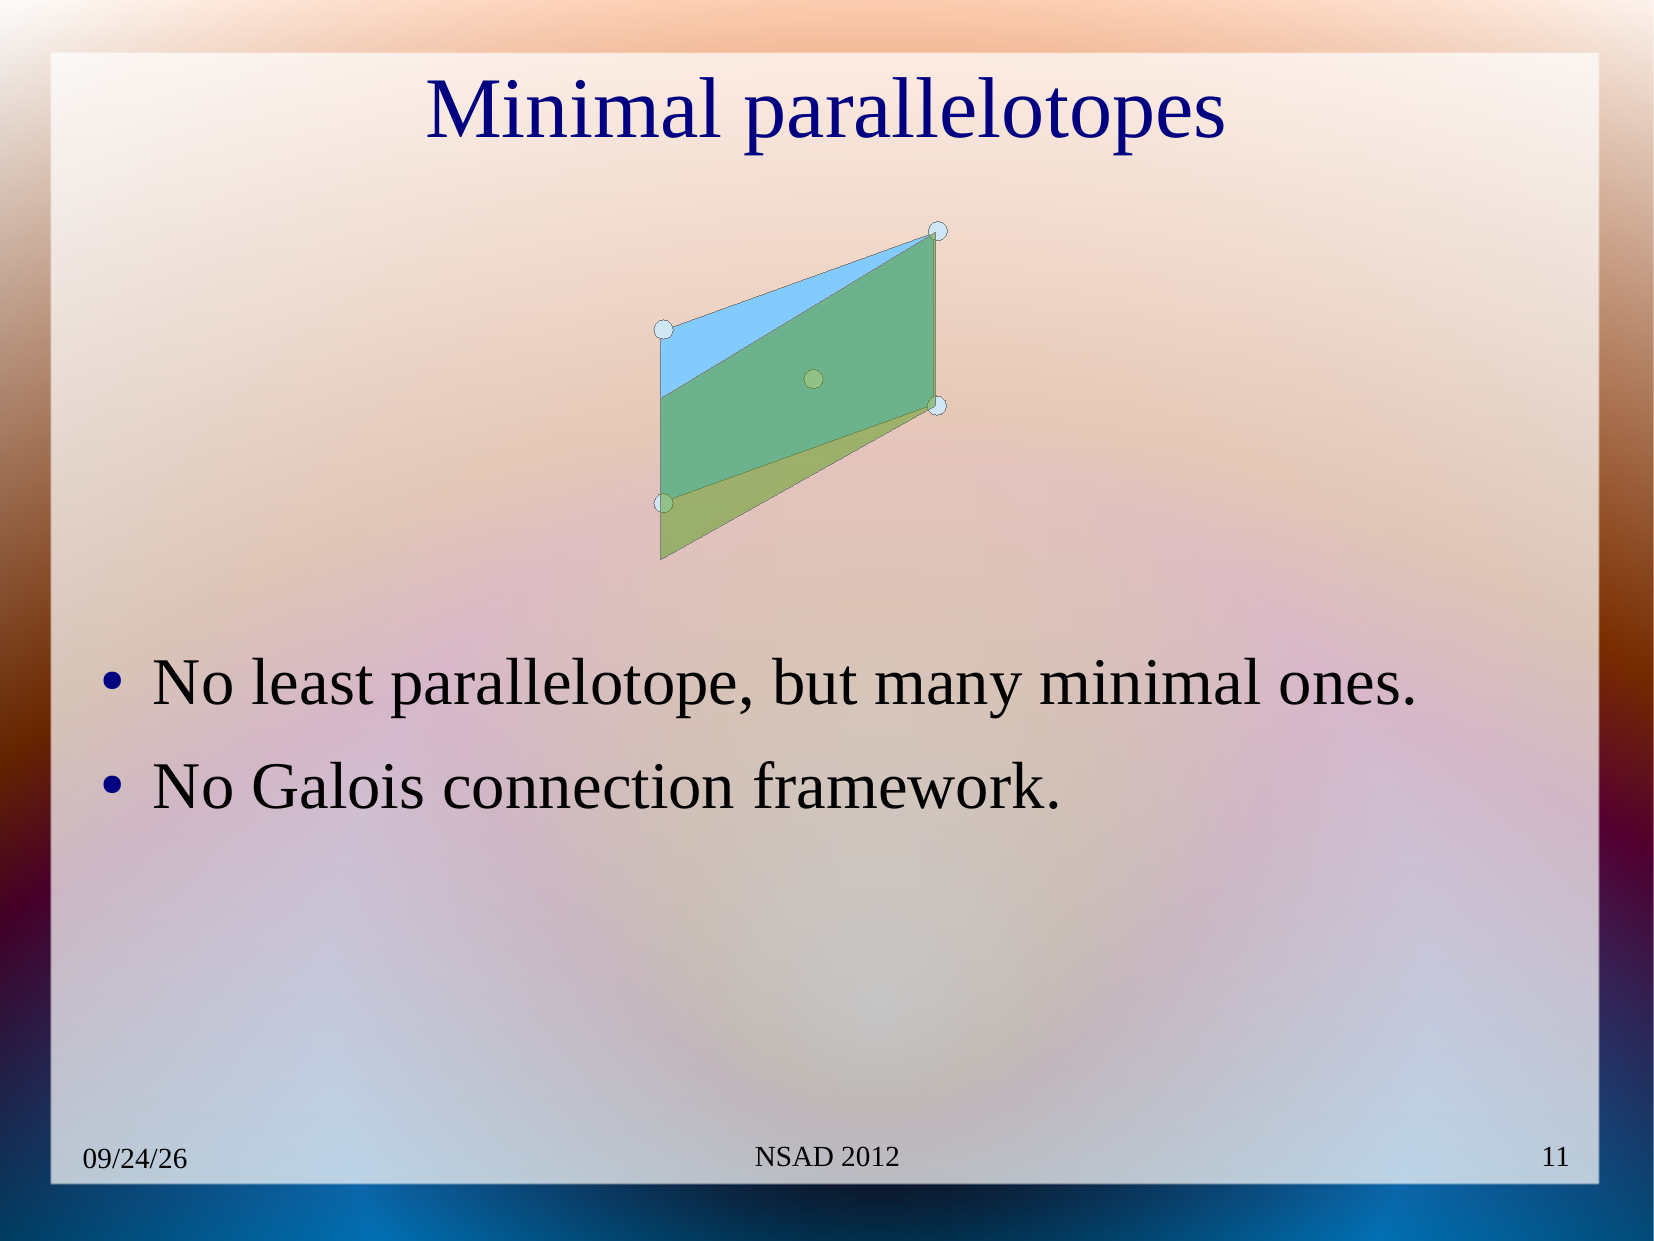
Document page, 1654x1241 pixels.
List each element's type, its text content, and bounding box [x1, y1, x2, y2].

picture [0, 0, 1654, 1241]
title Minimal parallelotopes [82, 60, 1571, 156]
list No least parallelotope, but many minimal ones. No Galois connection framework. [82, 645, 1571, 1125]
text_box [653, 221, 948, 560]
